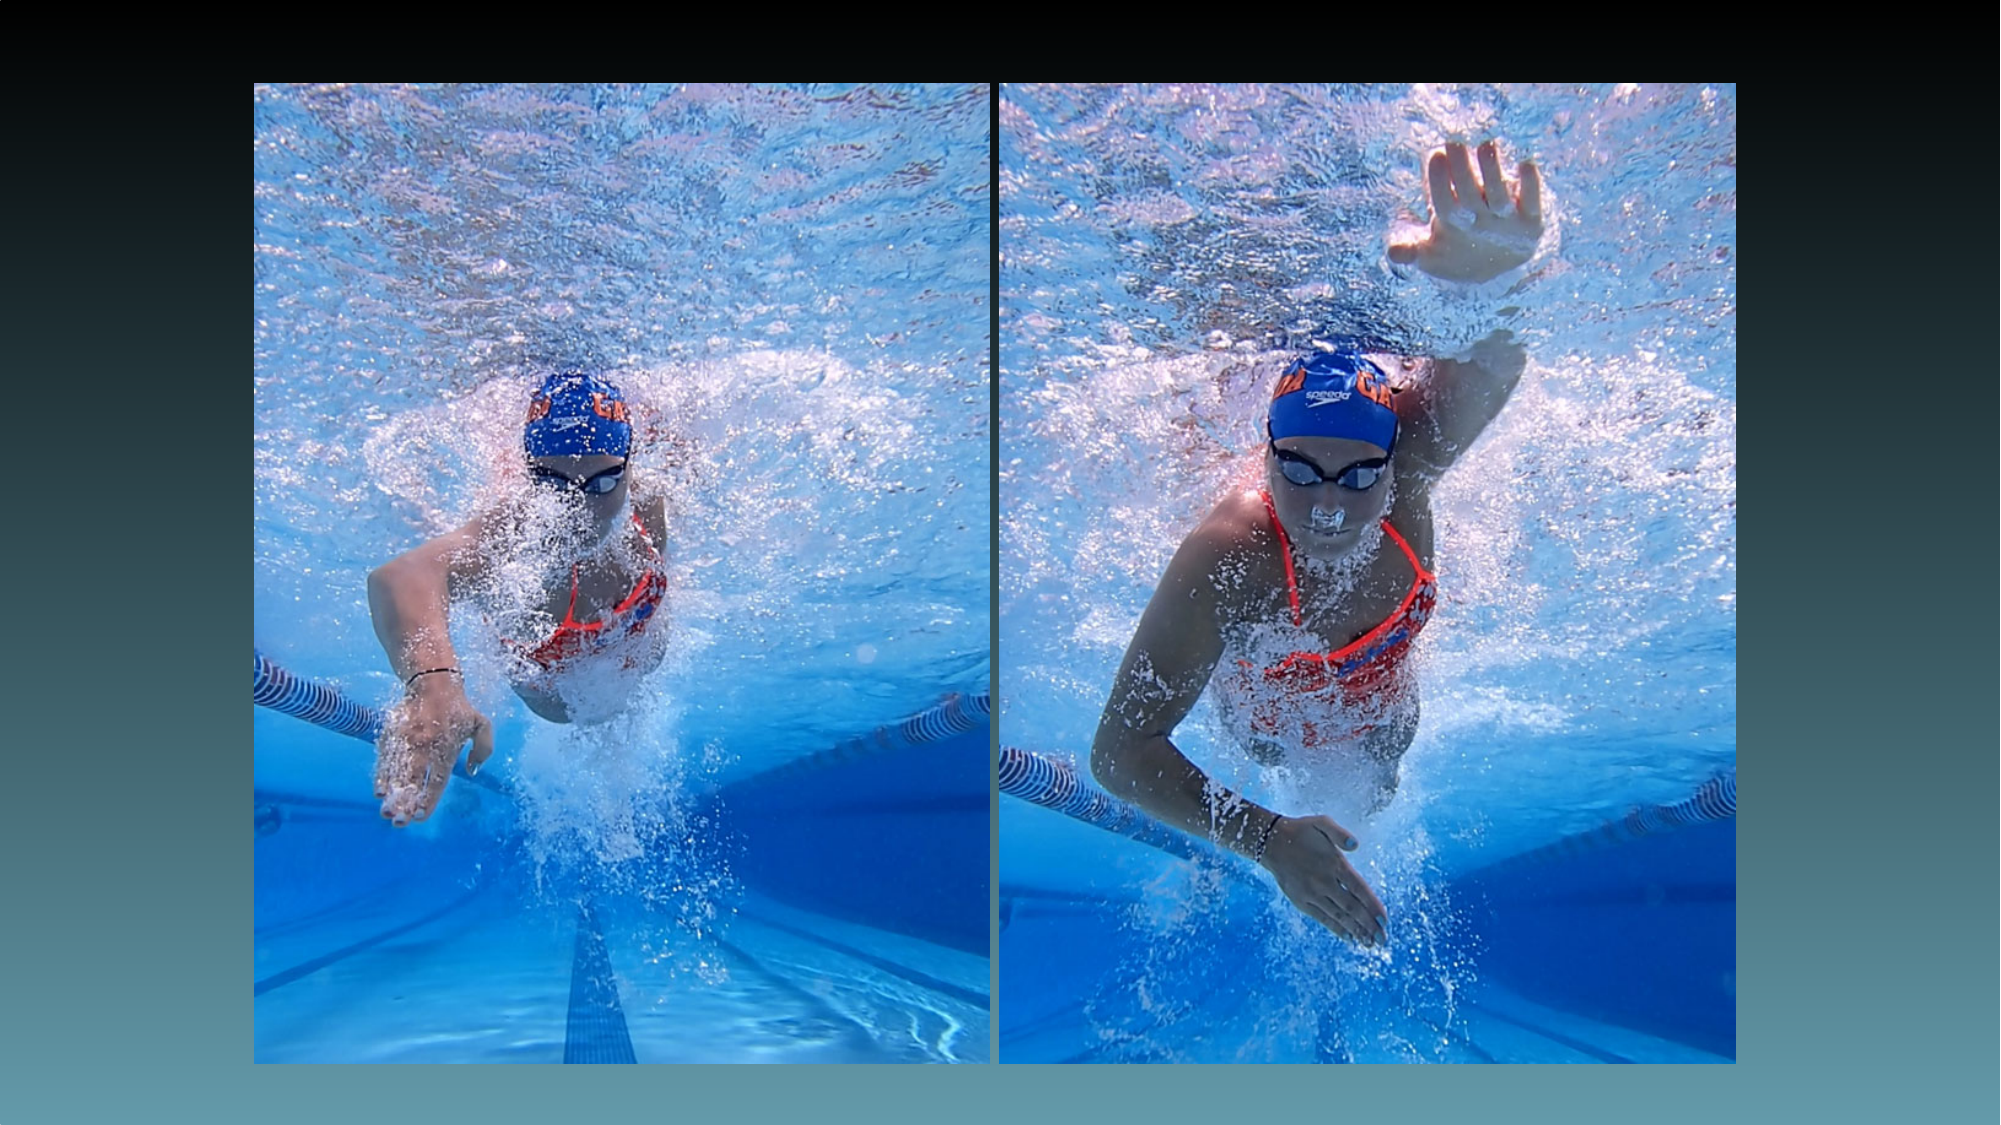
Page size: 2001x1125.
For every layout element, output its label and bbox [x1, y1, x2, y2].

picture [254, 83, 990, 1064]
picture [999, 83, 1736, 1064]
